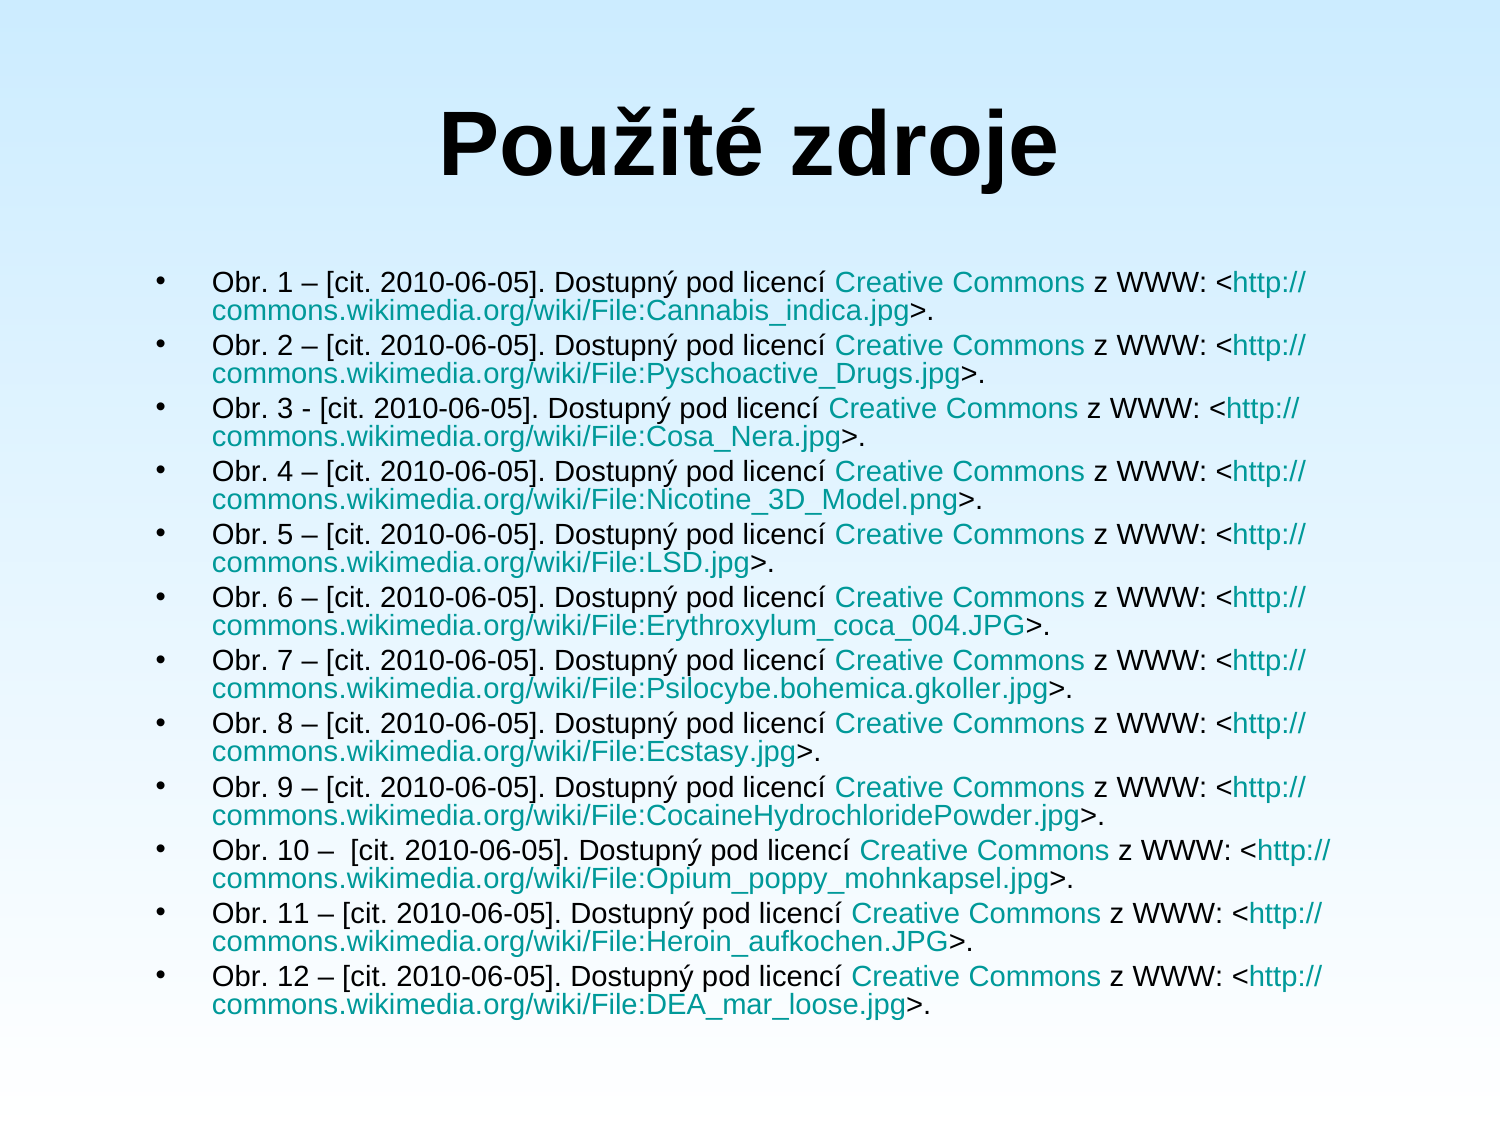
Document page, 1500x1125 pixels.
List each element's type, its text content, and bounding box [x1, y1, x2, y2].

list Obr. 1 – [cit. 2010-06-05]. Dostupný pod licencí Creative Commons z WWW: <http://commons.wikimedia.org/wiki/File:Cannabis_indica.jpg>. Obr. 2 – [cit. 2010-06-05]. Dostupný pod licencí Creative Commons z WWW: <http://commons.wikimedia.org/wiki/File:Pyschoactive_Drugs.jpg>. Obr. 3 - [cit. 2010-06-05]. Dostupný pod licencí Creative Commons z WWW: <http://commons.wikimedia.org/wiki/File:Cosa_Nera.jpg>. Obr. 4 – [cit. 2010-06-05]. Dostupný pod licencí Creative Commons z WWW: <http://commons.wikimedia.org/wiki/File:Nicotine_3D_Model.png>. Obr. 5 – [cit. 2010-06-05]. Dostupný pod licencí Creative Commons z WWW: <http://commons.wikimedia.org/wiki/File:LSD.jpg>. Obr. 6 – [cit. 2010-06-05]. Dostupný pod licencí Creative Commons z WWW: <http://commons.wikimedia.org/wiki/File:Erythroxylum_coca_004.JPG>. Obr. 7 – [cit. 2010-06-05]. Dostupný pod licencí Creative Commons z WWW: <http://commons.wikimedia.org/wiki/File:Psilocybe.bohemica.gkoller.jpg>. Obr. 8 – [cit. 2010-06-05]. Dostupný pod licencí Creative Commons z WWW: <http://commons.wikimedia.org/wiki/File:Ecstasy.jpg>. Obr. 9 – [cit. 2010-06-05]. Dostupný pod licencí Creative Commons z WWW: <http://commons.wikimedia.org/wiki/File:CocaineHydrochloridePowder.jpg>. Obr. 10 – [cit. 2010-06-05]. Dostupný pod licencí Creative Commons z WWW: <http://commons.wikimedia.org/wiki/File:Opium_poppy_mohnkapsel.jpg>. Obr. 11 – [cit. 2010-06-05]. Dostupný pod licencí Creative Commons z WWW: <http://commons.wikimedia.org/wiki/File:Heroin_aufkochen.JPG>. Obr. 12 – [cit. 2010-06-05]. Dostupný pod licencí Creative Commons z WWW: <http://commons.wikimedia.org/wiki/File:DEA_mar_loose.jpg>. [140, 220, 1414, 1125]
title Použité zdroje [75, 45, 1426, 233]
